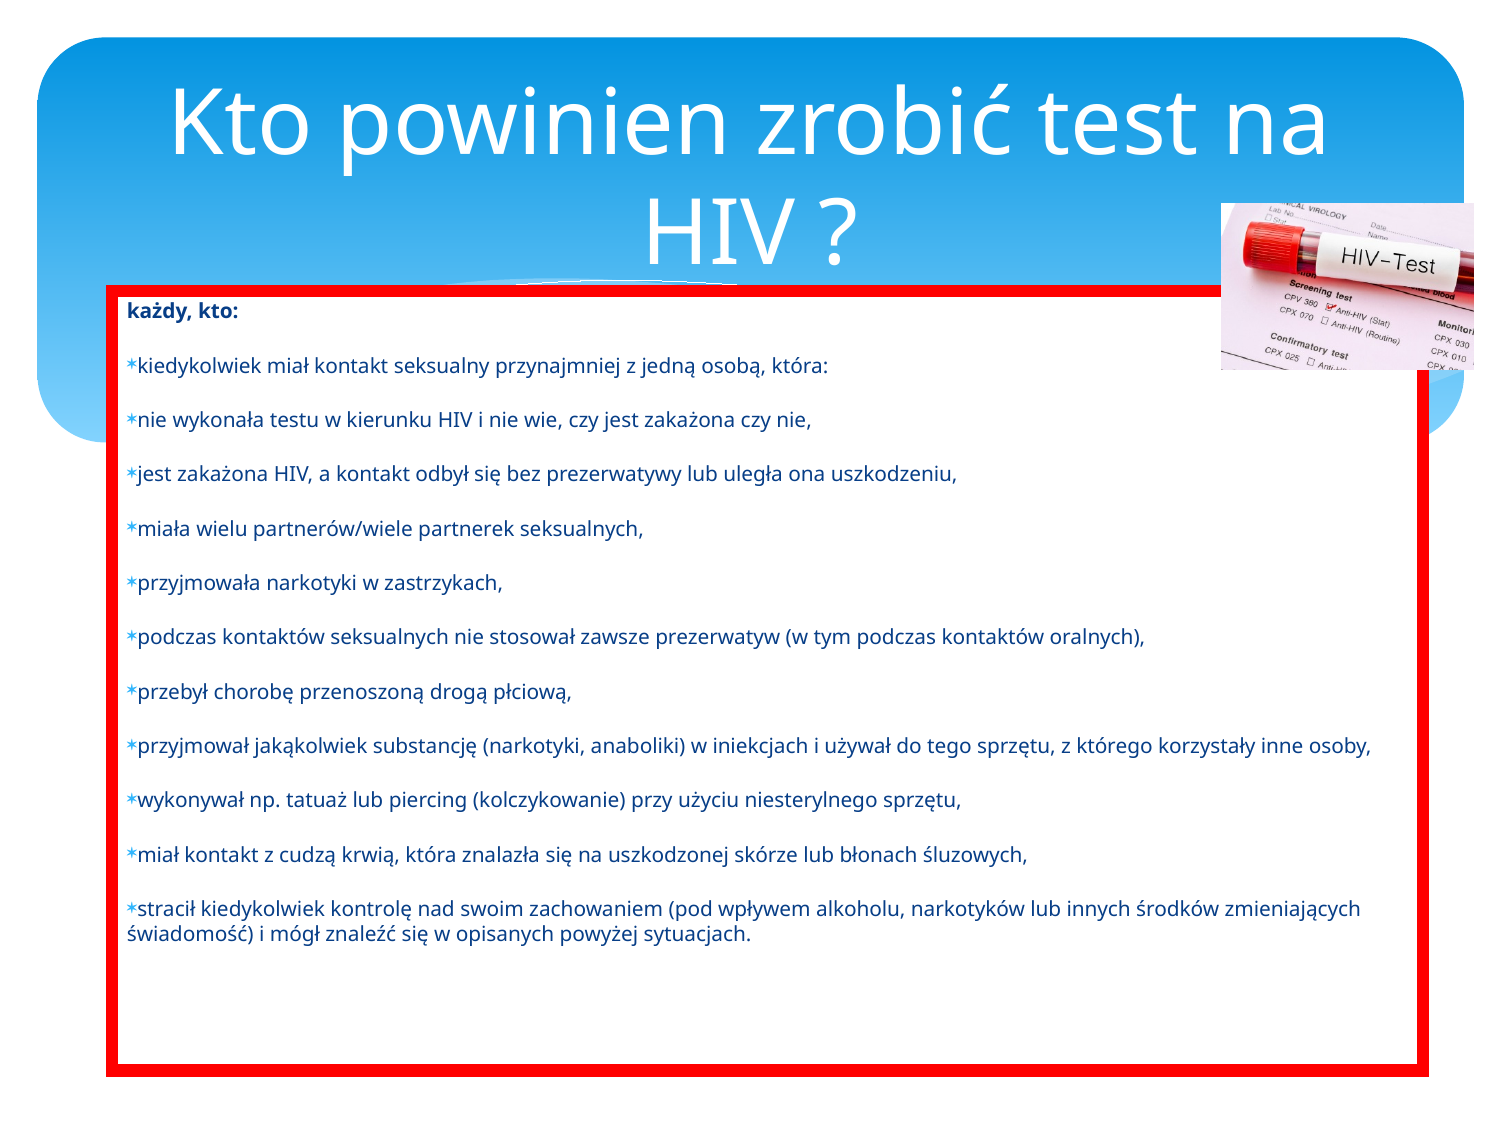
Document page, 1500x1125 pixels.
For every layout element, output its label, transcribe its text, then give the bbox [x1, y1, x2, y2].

list każdy, kto: kiedykolwiek miał kontakt seksualny przynajmniej z jedną osobą, która: nie wykonała testu w kierunku HIV i nie wie, czy jest zakażona czy nie, jest zakażona HIV, a kontakt odbył się bez prezerwatywy lub uległa ona uszkodzeniu, miała wielu partnerów/wiele partnerek seksualnych, przyjmowała narkotyki w zastrzykach, podczas kontaktów seksualnych nie stosował zawsze prezerwatyw (w tym podczas kontaktów oralnych), przebył chorobę przenoszoną drogą płciową, przyjmował jakąkolwiek substancję (narkotyki, anaboliki) w iniekcjach i używał do tego sprzętu, z którego korzystały inne osoby, wykonywał np. tatuaż lub piercing (kolczykowanie) przy użyciu niesterylnego sprzętu, miał kontakt z cudzą krwią, która znalazła się na uszkodzonej skórze lub błonach śluzowych, stracił kiedykolwiek kontrolę nad swoim zachowaniem (pod wpływem alkoholu, narkotyków lub innych środków zmieniających świadomość) i mógł znaleźć się w opisanych powyżej sytuacjach. [112, 290, 1424, 1071]
picture [1221, 203, 1474, 370]
title Kto powinien zrobić test na HIV ? [75, 55, 1425, 261]
